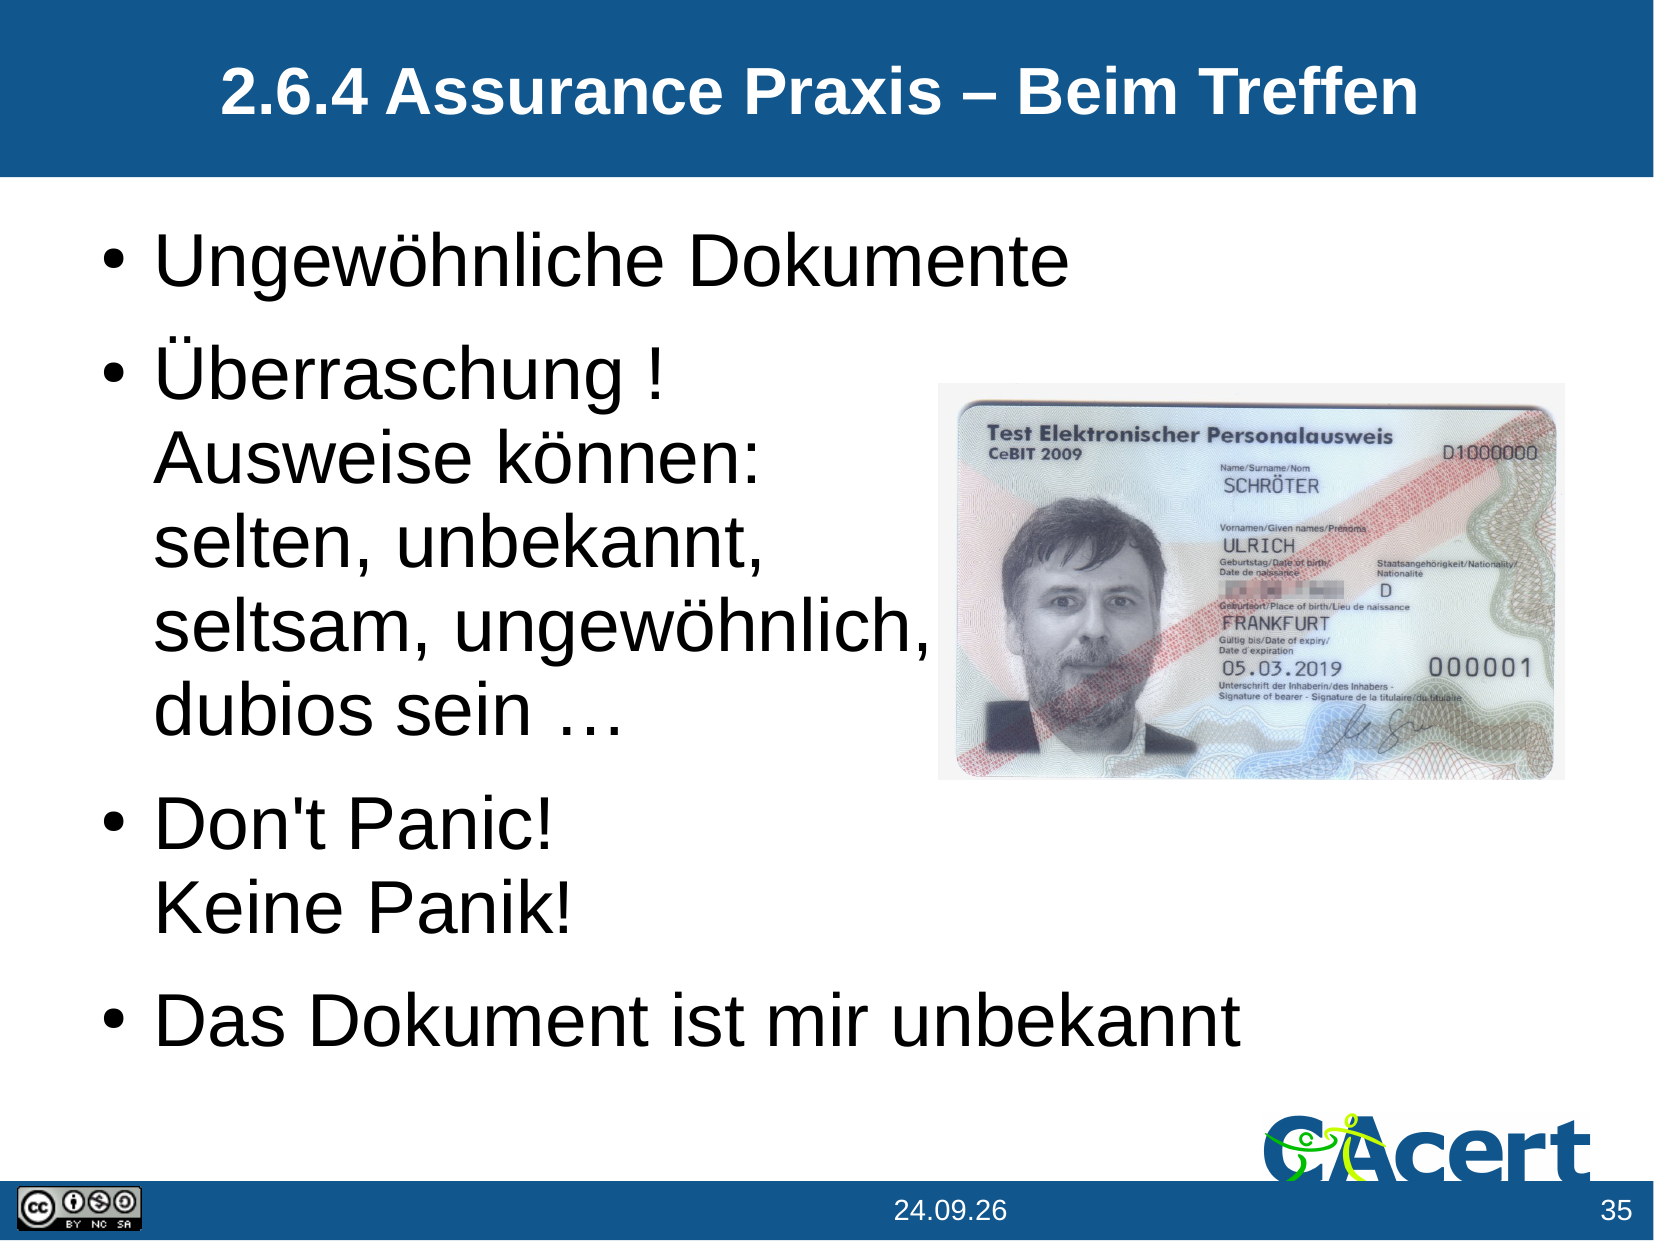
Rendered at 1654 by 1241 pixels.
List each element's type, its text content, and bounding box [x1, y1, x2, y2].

picture [17, 1186, 142, 1231]
list Ungewöhnliche Dokumente Überraschung ! Ausweise können: selten, unbekannt, seltsam, ungewöhnlich, dubios sein … Don't Panic! Keine Panik! Das Dokument ist mir unbekannt [82, 218, 1571, 1091]
title 2.6.4 Assurance Praxis – Beim Treffen [76, 17, 1565, 166]
picture [1263, 1112, 1591, 1181]
picture [938, 383, 1565, 780]
